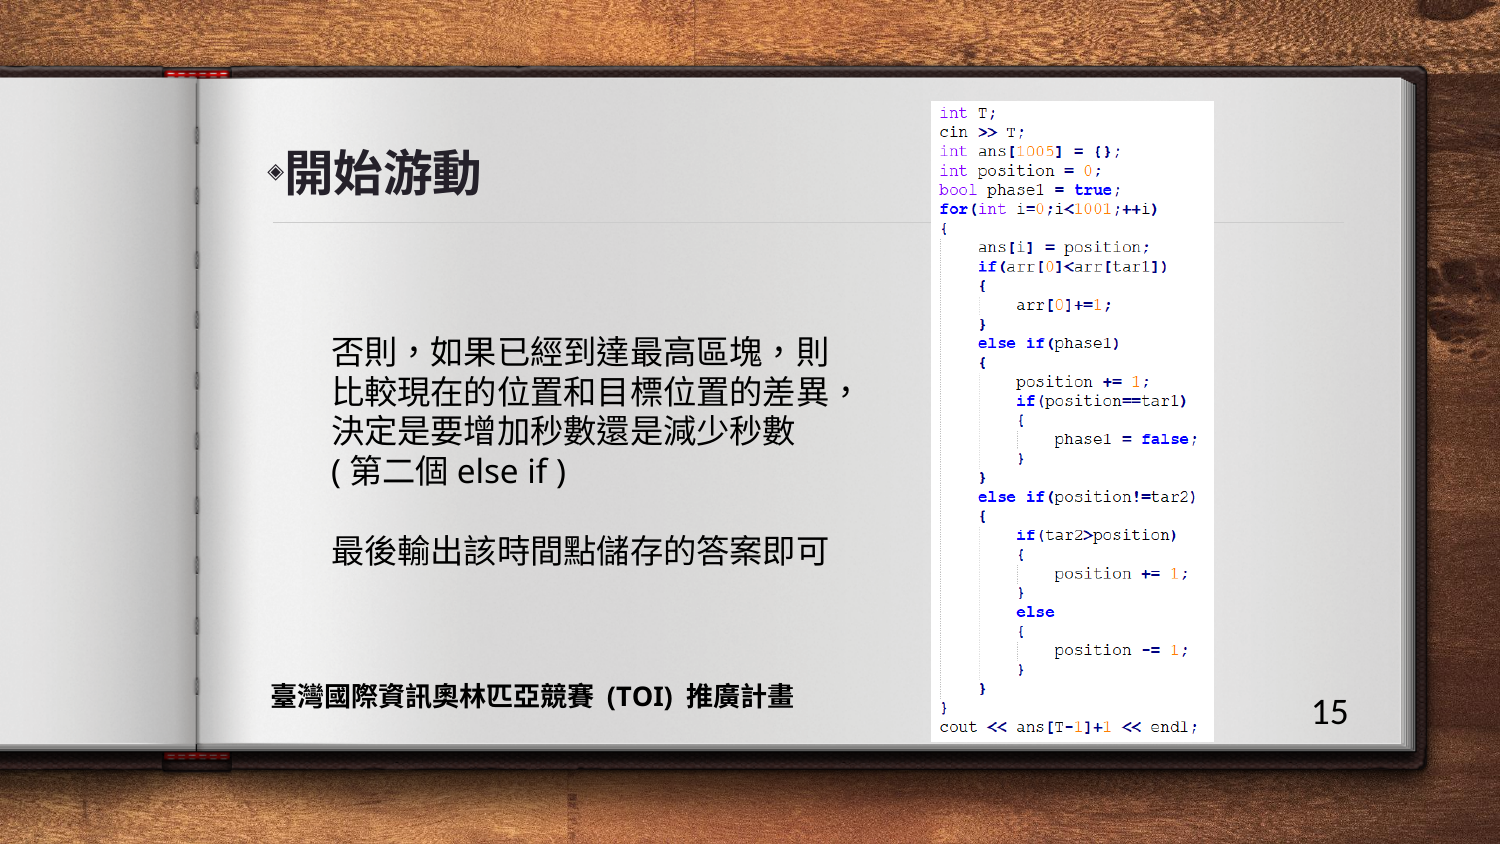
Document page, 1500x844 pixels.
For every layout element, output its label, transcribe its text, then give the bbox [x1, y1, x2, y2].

text_box 否則，如果已經到達最高區塊，則比較現在的位置和目標位置的差異， 決定是要增加秒數還是減少秒數(第二個else if ) 最後輸出該時間點儲存的答案即可 [316, 323, 868, 581]
list 開始游動 [252, 126, 931, 216]
picture [931, 101, 1214, 742]
text_box 13 [1295, 672, 1386, 737]
